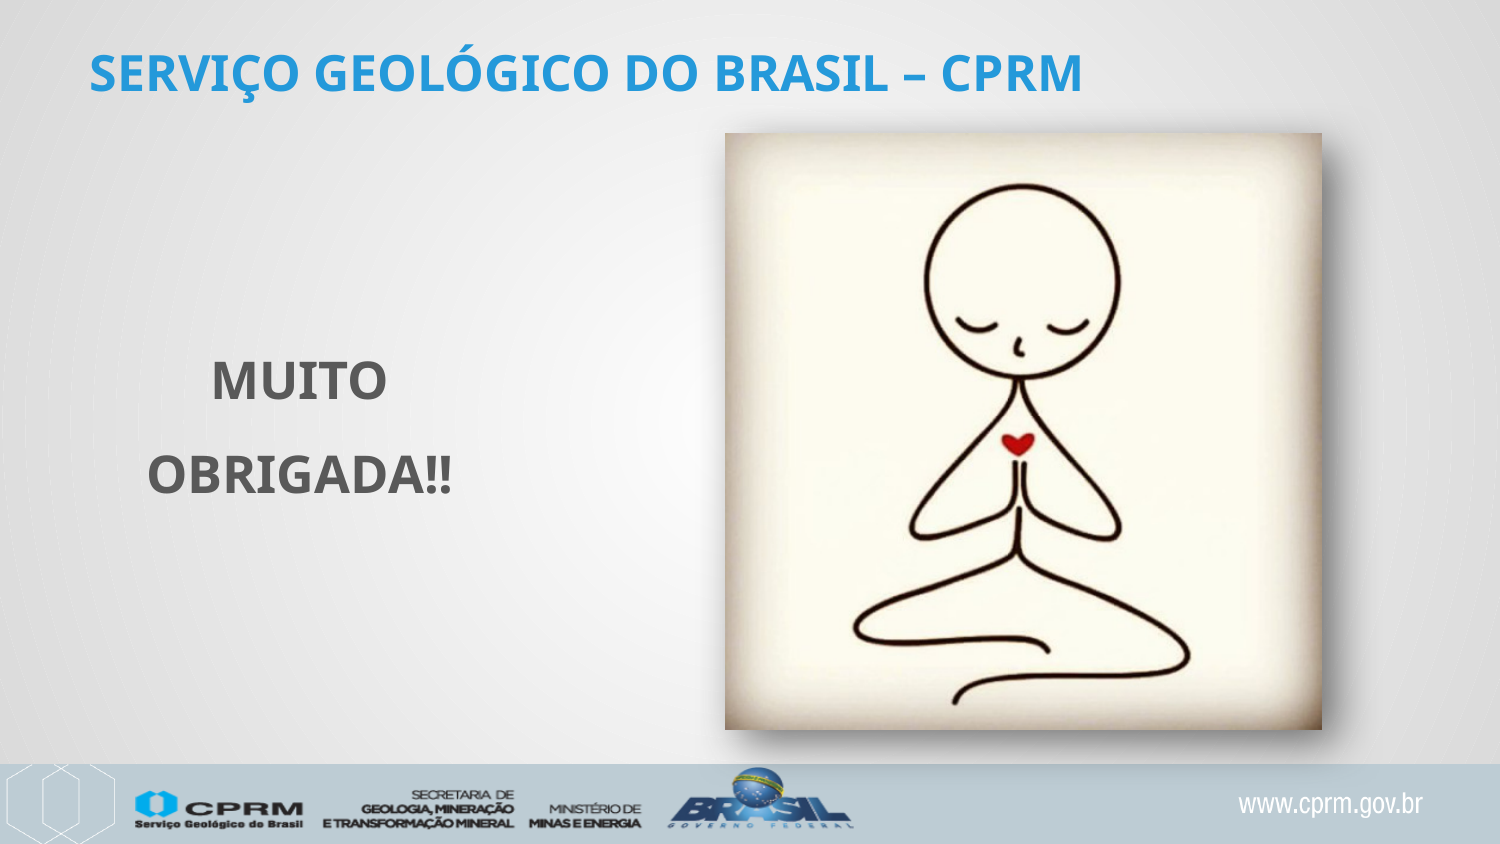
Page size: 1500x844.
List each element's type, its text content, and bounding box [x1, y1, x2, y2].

picture [725, 133, 1322, 730]
text_box MUITO OBRIGADA!! [60, 309, 539, 521]
picture [125, 757, 863, 844]
